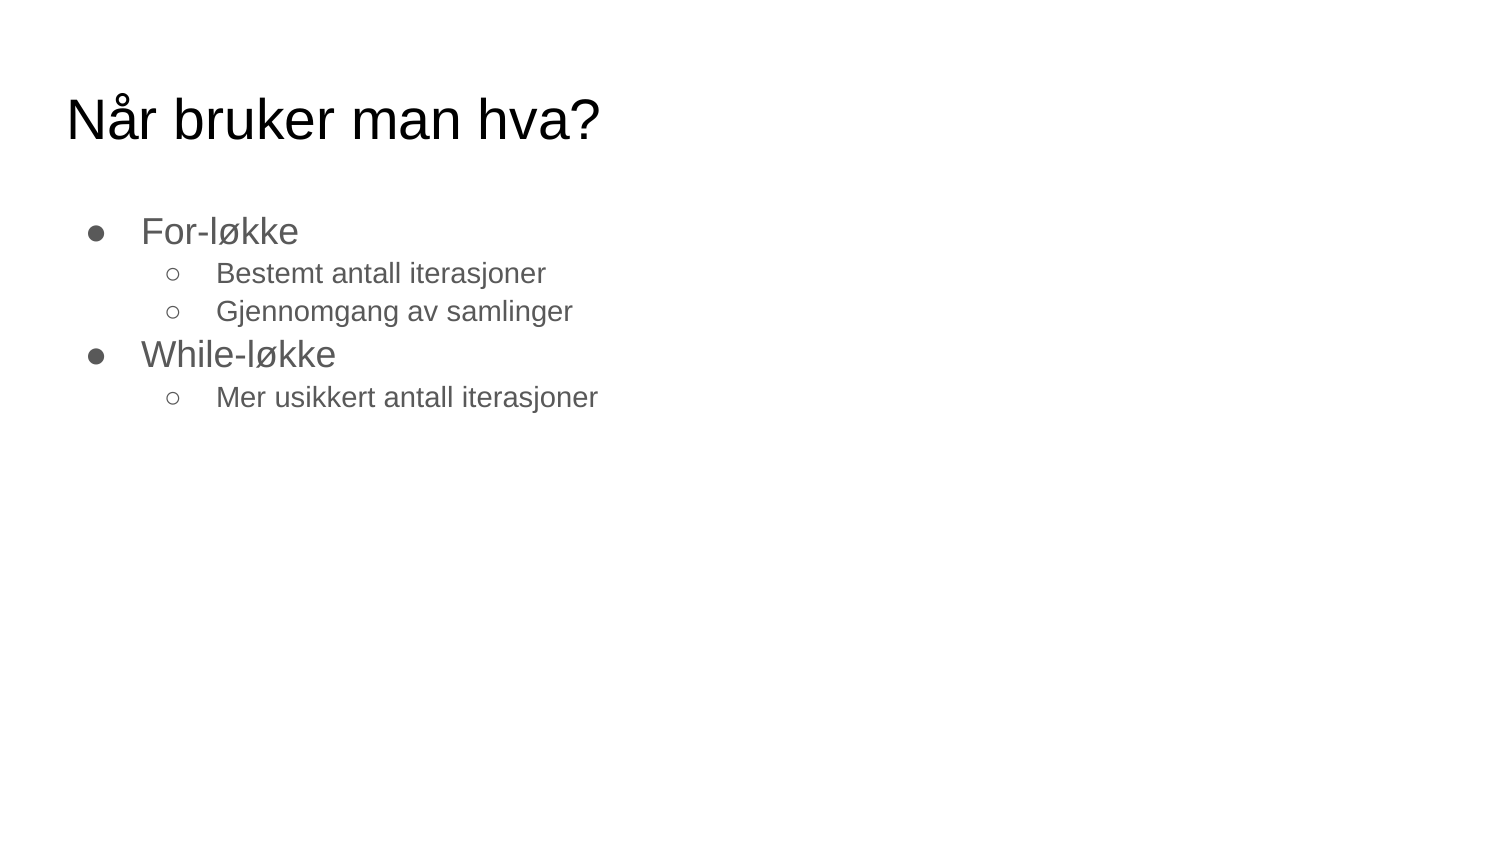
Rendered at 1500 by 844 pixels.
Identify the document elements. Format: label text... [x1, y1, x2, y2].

list For-løkke Bestemt antall iterasjoner Gjennomgang av samlinger While-løkke Mer usikkert antall iterasjoner [51, 189, 1449, 750]
title Når bruker man hva? [51, 72, 1449, 167]
